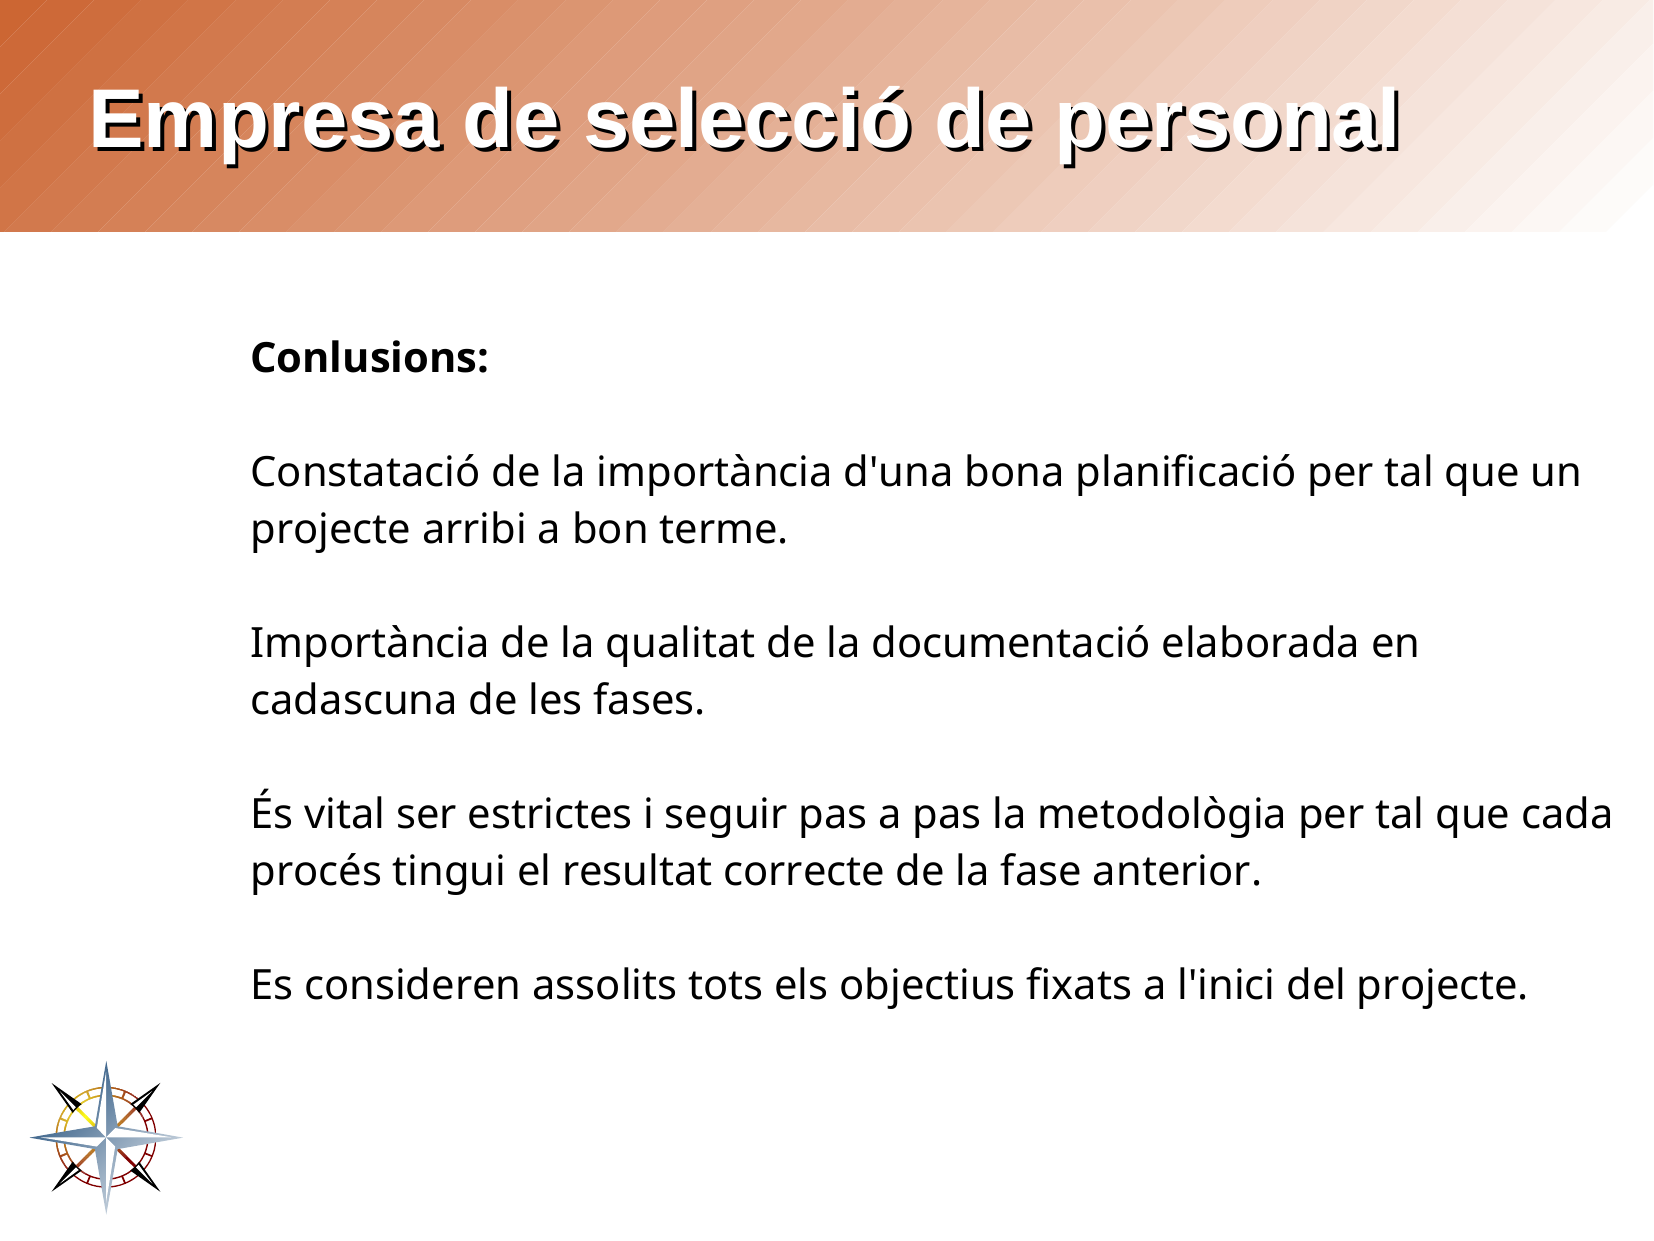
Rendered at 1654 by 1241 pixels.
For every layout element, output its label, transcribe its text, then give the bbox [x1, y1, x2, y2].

text_box Conlusions: Constatació de la importància d'una bona planificació per tal que un projecte arribi a bon terme. Importància de la qualitat de la documentació elaborada en cadascuna de les fases. És vital ser estrictes i seguir pas a pas la metodològia per tal que cada procés tingui el resultat correcte de la fase anterior. Es consideren assolits tots els objectius fixats a l'inici del projecte. [250, 354, 1625, 1213]
title Empresa de selecció de personal [88, 0, 1625, 238]
